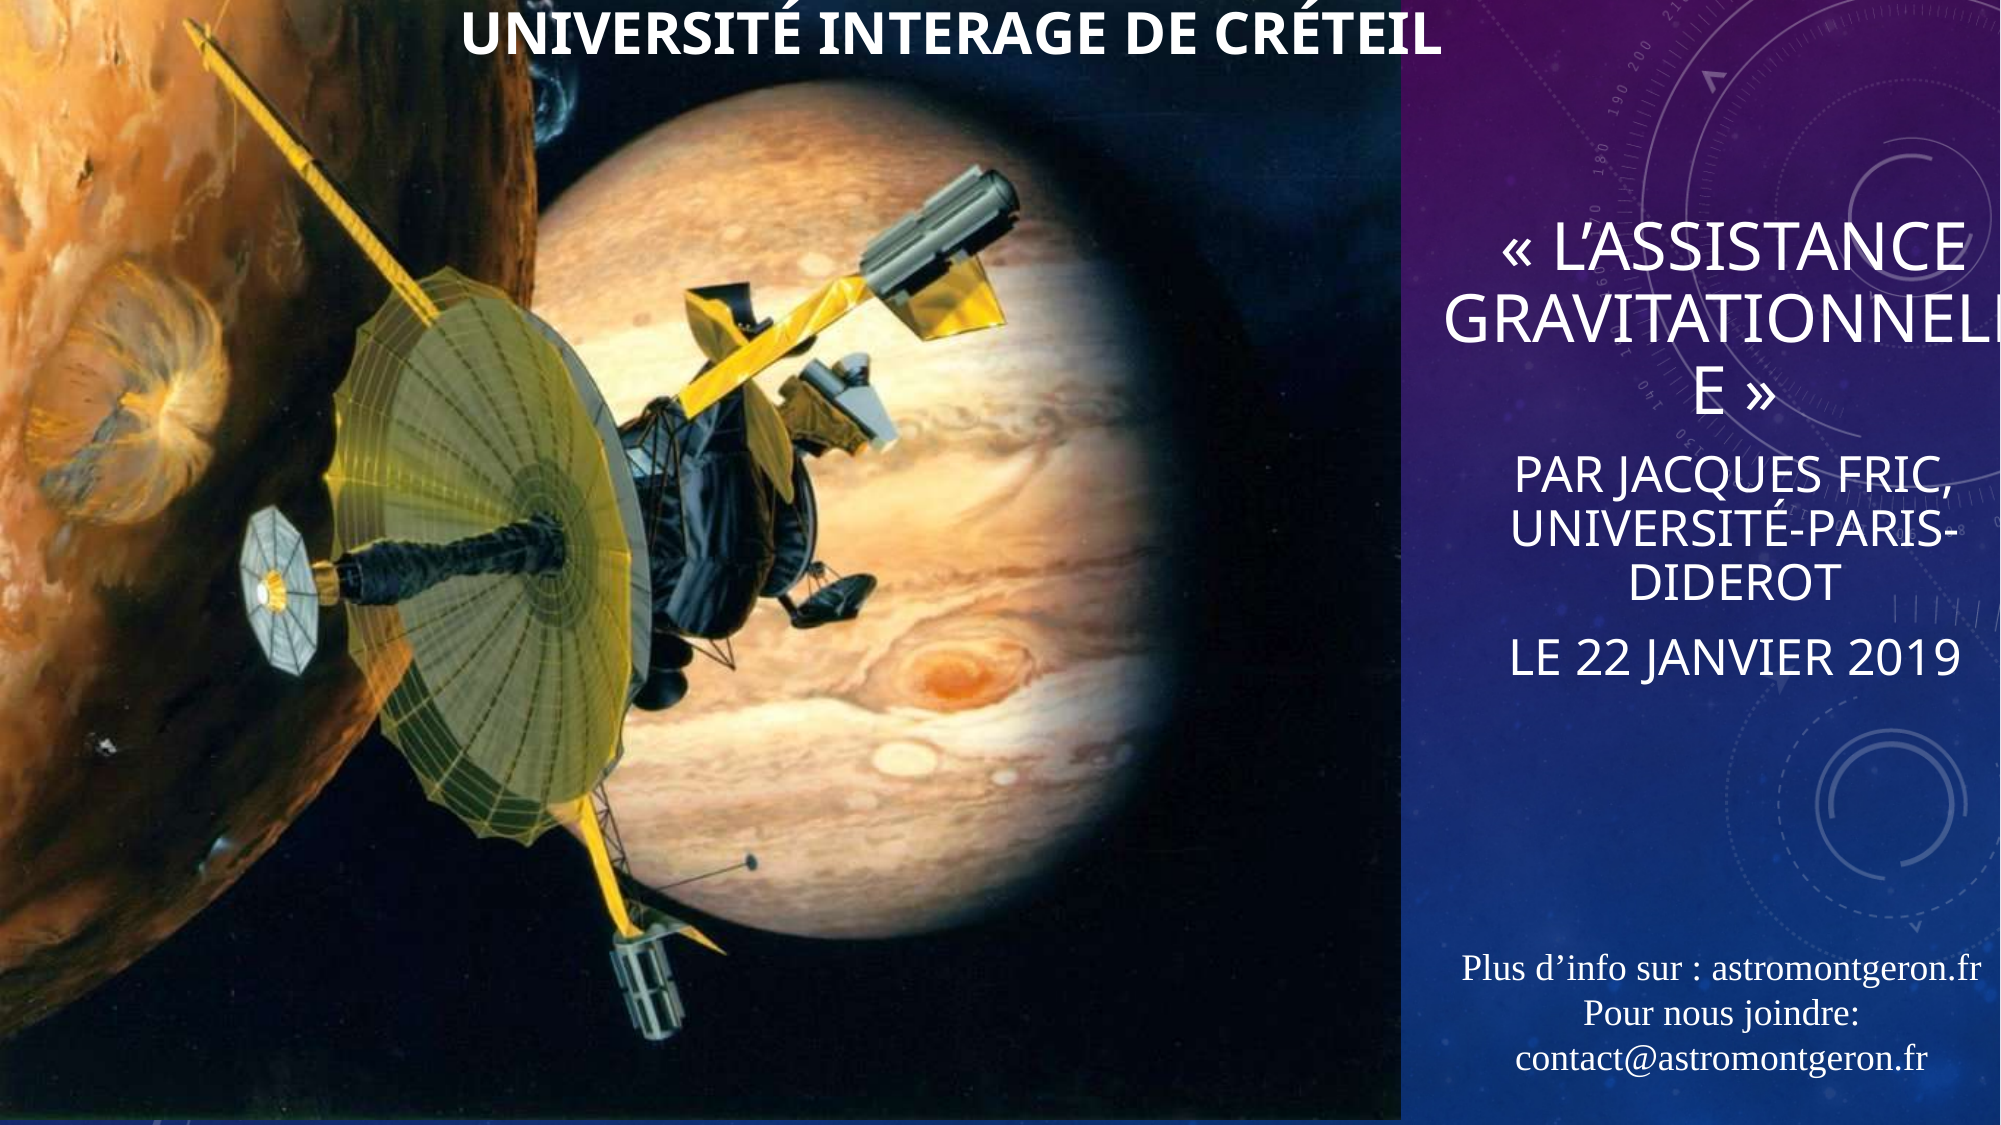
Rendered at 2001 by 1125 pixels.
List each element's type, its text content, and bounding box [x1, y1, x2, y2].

picture [0, 0, 1401, 1121]
text_box « L’assistance gravitationnelle » Par Jacques Fric, université-Paris-diderot Le 22 janvier 2019 [1424, 206, 2000, 694]
text_box Université interage de Créteil [444, 0, 1459, 74]
text_box Plus d’info sur : astromontgeron.fr Pour nous joindre: contact@astromontgeron.fr [1444, 935, 2000, 1085]
